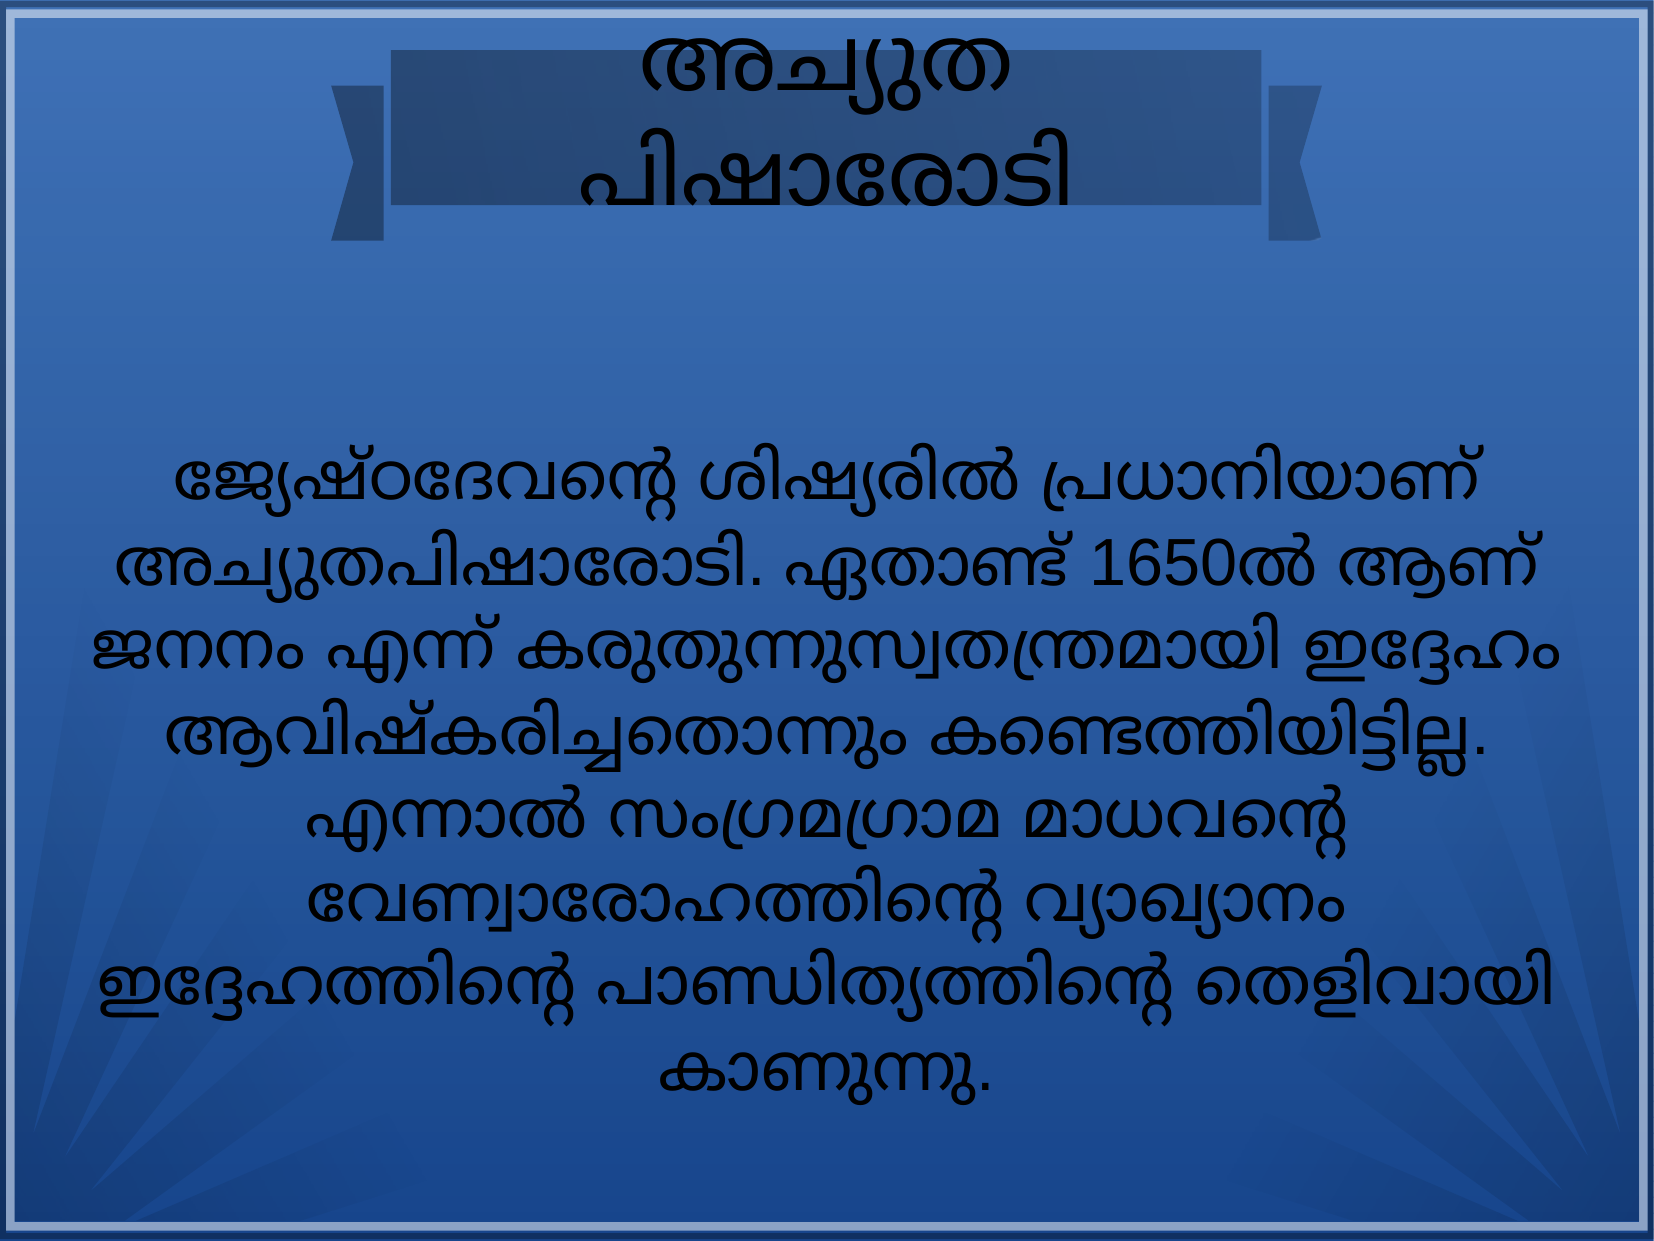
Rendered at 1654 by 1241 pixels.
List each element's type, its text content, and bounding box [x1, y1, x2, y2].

title അച്യുത പിഷാരോടി [389, 47, 1264, 205]
subtitle ജ്യേഷ്ഠദേവന്റെ ശിഷ്യരിൽ പ്രധാനിയാണ് അച്യുതപിഷാരോടി. ഏതാണ്ട് 1650ൽ ആണ് ജനനം എന്ന് കരുതുന്നുസ്വതന്ത്രമായി ഇദ്ദേഹം ആവിഷ്കരിച്ചതൊന്നും കണ്ടെത്തിയിട്ടില്ല. എന്നാൽ സംഗ്രമഗ്രാമ മാധവന്റെ വേണ്വാരോഹത്തിന്റെ വ്യാഖ്യാനം ഇദ്ദേഹത്തിന്റെ പാണ്ഡിത്യത്തിന്റെ തെളിവായി കാണുന്നു. [82, 299, 1571, 1241]
